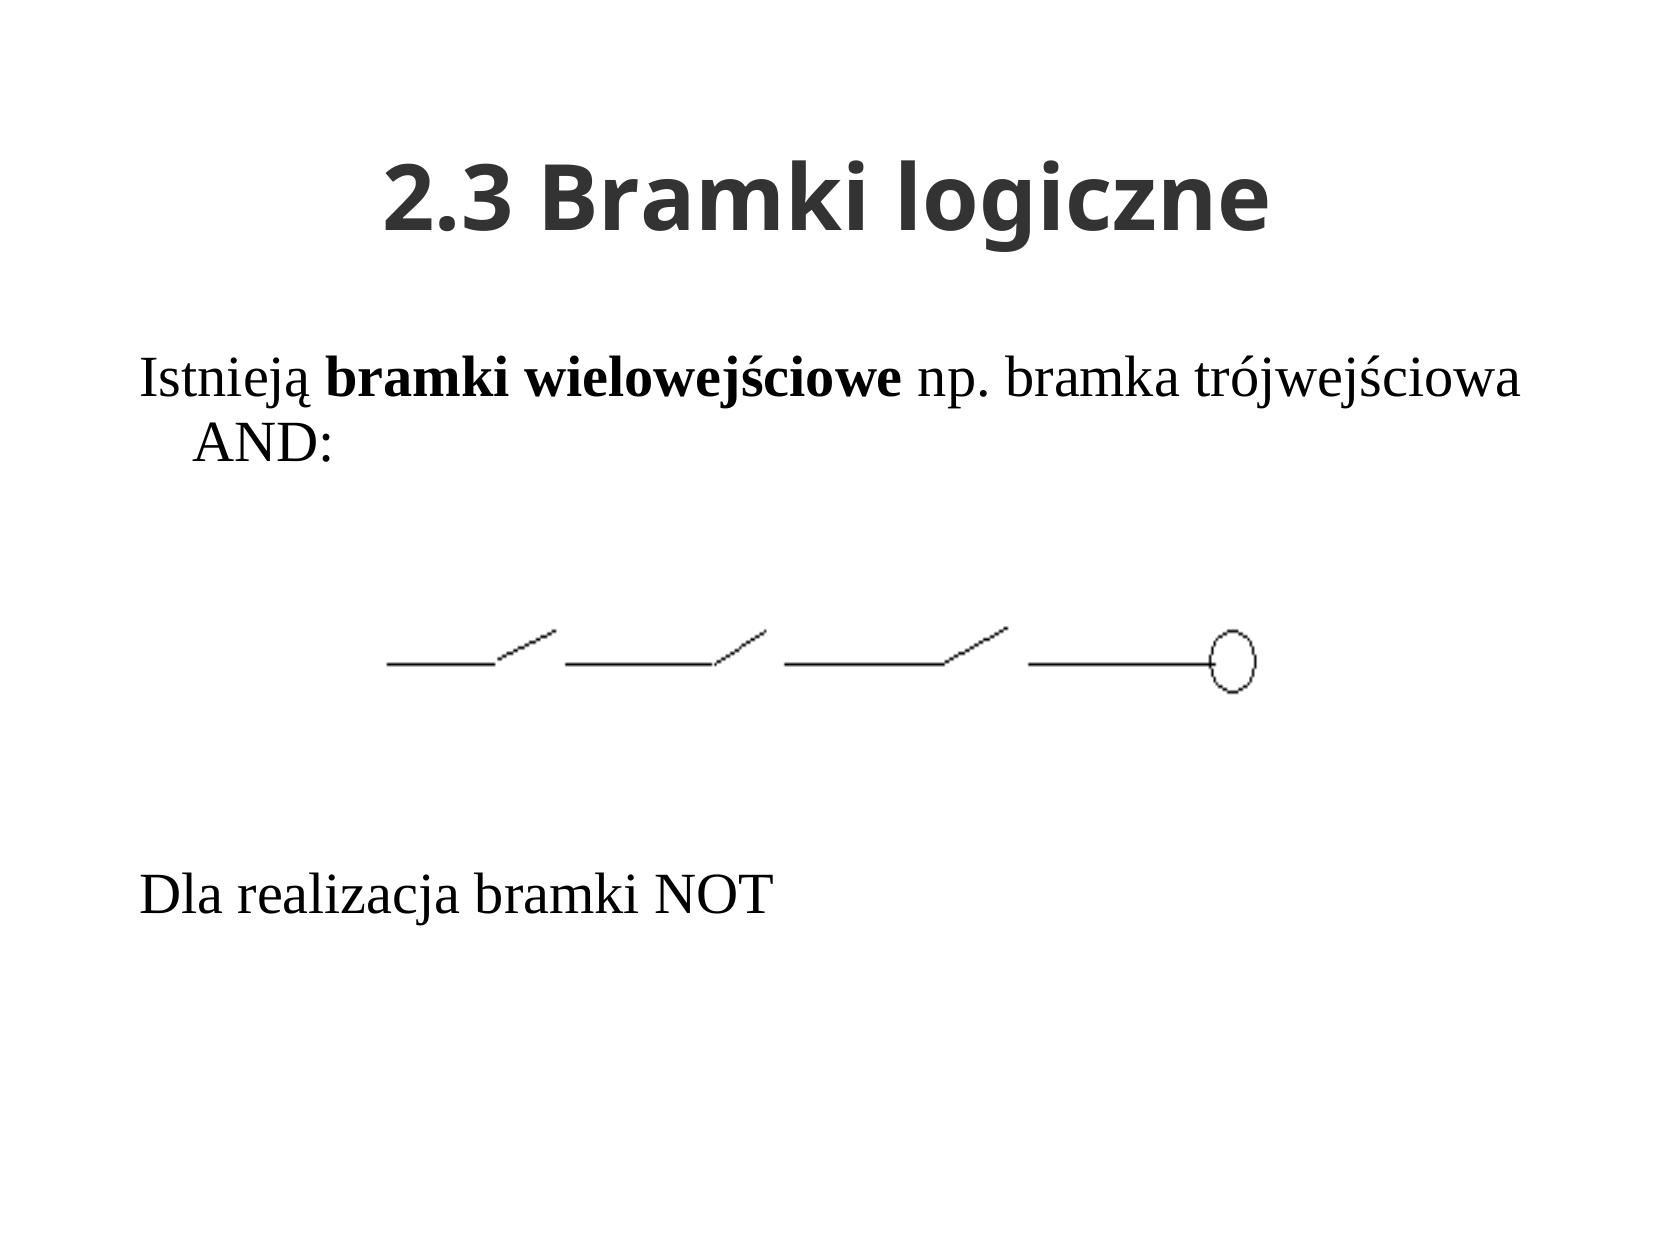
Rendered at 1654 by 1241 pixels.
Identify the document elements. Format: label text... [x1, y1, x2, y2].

list Istnieją bramki wielowejściowe np. bramka trójwejściowa AND: Dla realizacja bramki NOT [121, 344, 1534, 1127]
title 2.3 Bramki logiczne [121, 91, 1534, 299]
picture [340, 531, 1300, 783]
